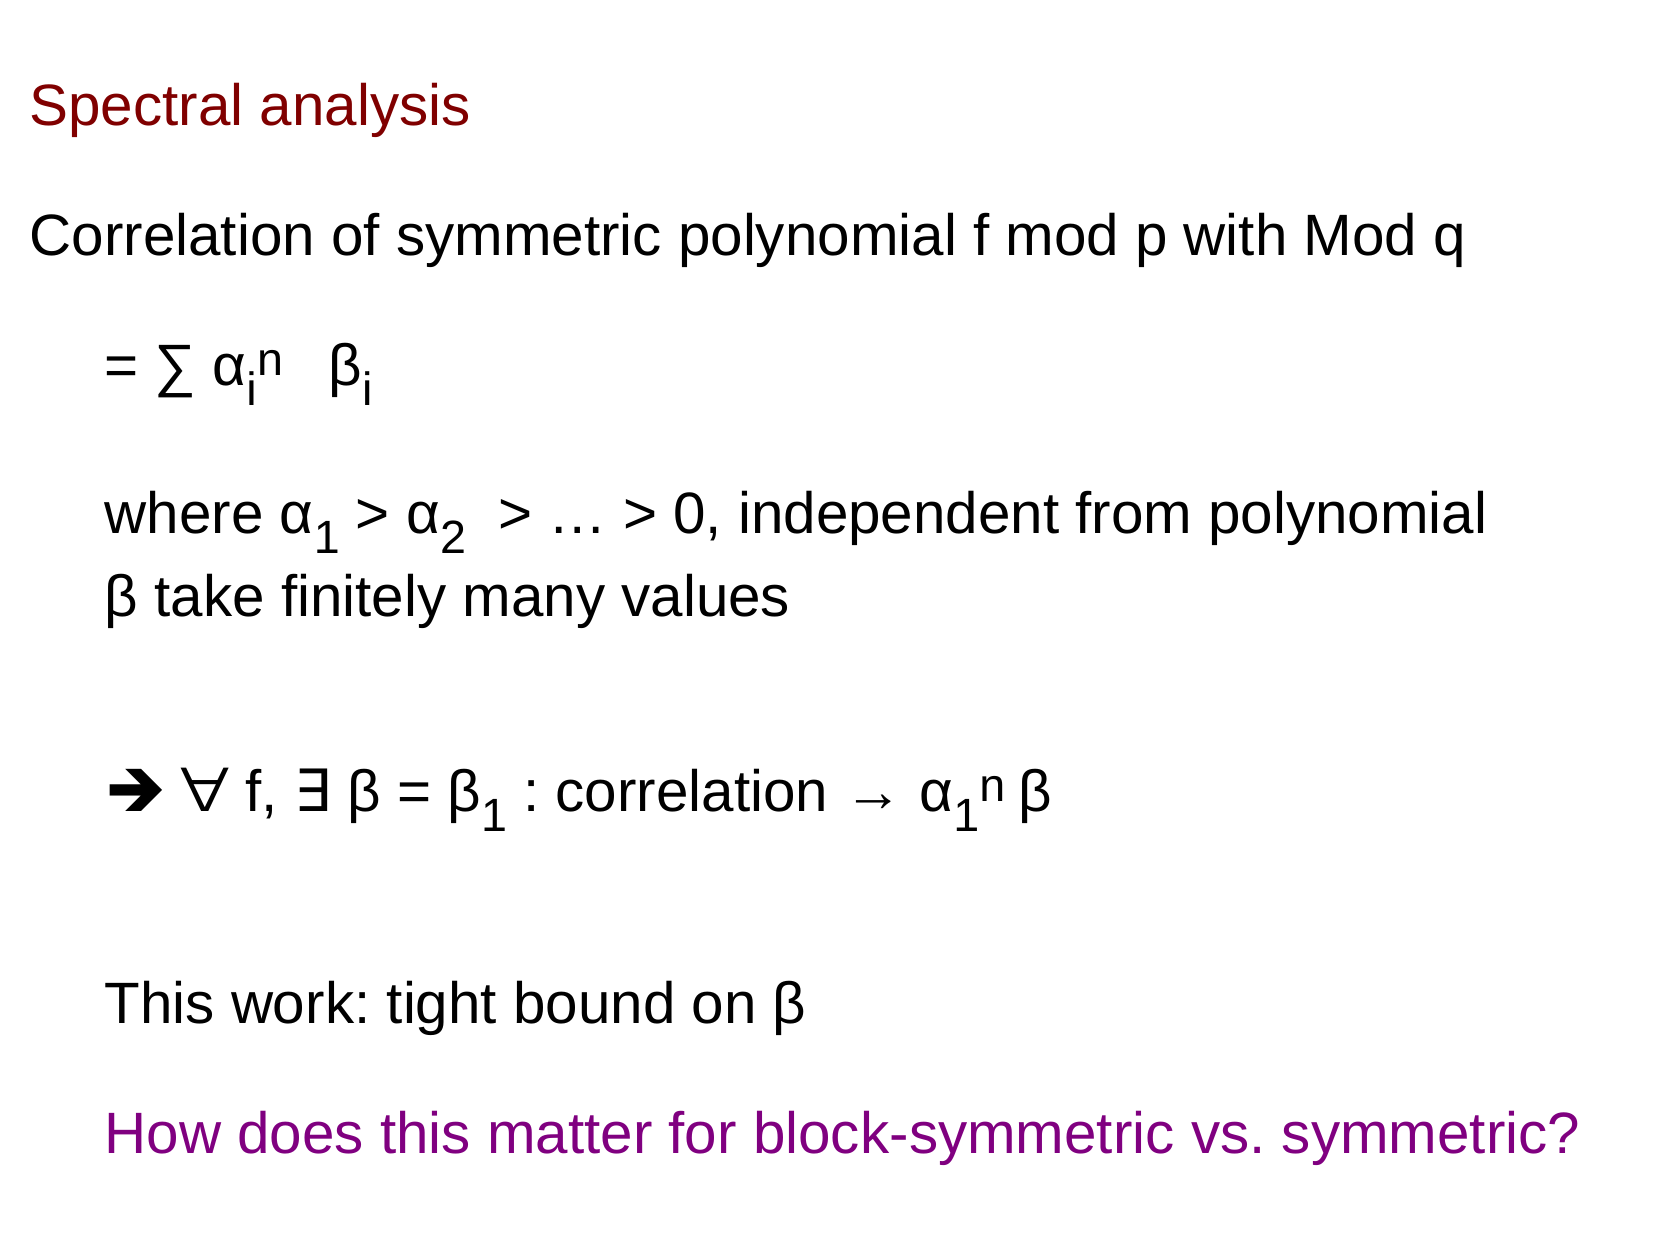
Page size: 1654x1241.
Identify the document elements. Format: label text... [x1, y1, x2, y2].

text_box Spectral analysis Correlation of symmetric polynomial f mod p with Mod q = ∑ αin βi where α1 > α2 > … > 0, independent from polynomial β take finitely many values  ∀ f, ∃ β = β1 : correlation → α1n β This work: tight bound on β How does this matter for block-symmetric vs. symmetric? [15, 0, 1636, 1241]
